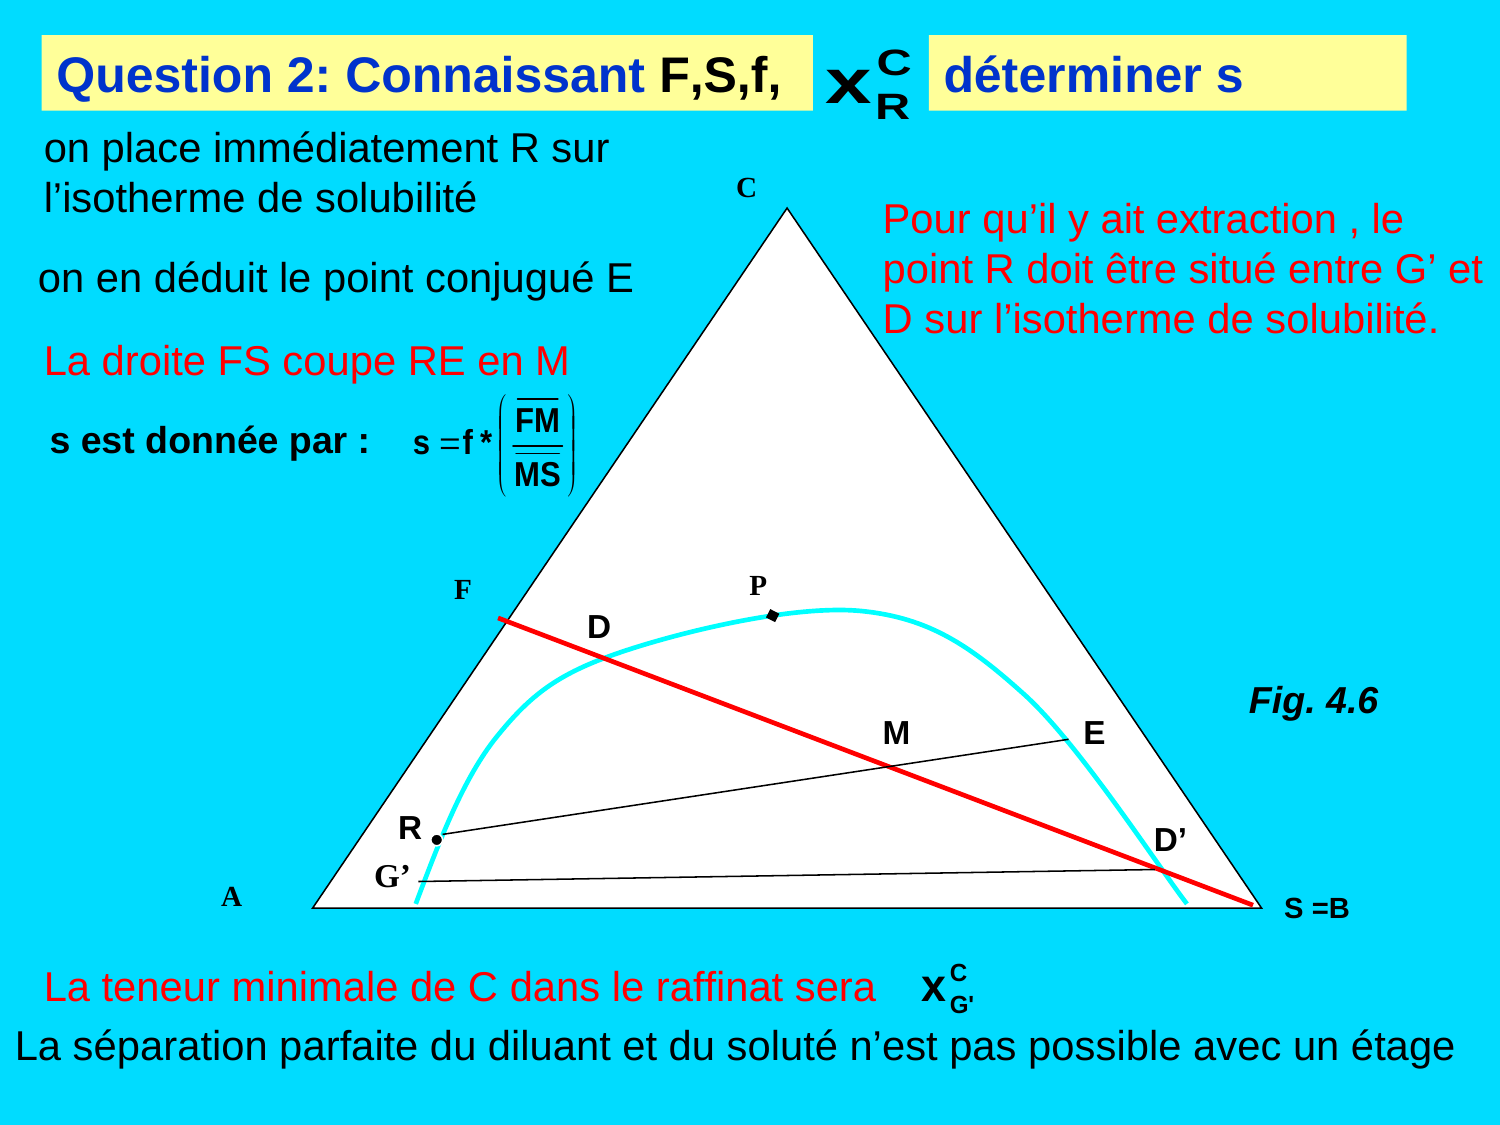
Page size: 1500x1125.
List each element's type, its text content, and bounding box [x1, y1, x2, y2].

text_box [387, 627, 595, 798]
text_box Fig. 4.6 [1234, 668, 1447, 730]
text_box [898, 741, 1139, 858]
text_box Pour qu’il y ait extraction , le point R doit être situé entre G’ et D sur l’isotherme de solubilité. [867, 184, 1500, 351]
text_box D [572, 597, 632, 654]
text_box P [734, 558, 802, 626]
text_box E [1068, 704, 1152, 760]
text_box La teneur minimale de C dans le raffinat sera [29, 952, 915, 1011]
text_box Question 2: Connaissant F,S,f, [41, 35, 813, 111]
text_box on place immédiatement R sur l’isotherme de solubilité [28, 113, 667, 230]
chart [407, 392, 585, 507]
text_box [467, 769, 1146, 878]
text_box s est donnée par : [34, 408, 425, 470]
text_box C [721, 160, 811, 228]
text_box M [867, 704, 927, 760]
text_box [513, 228, 1124, 737]
chart [915, 952, 981, 1011]
text_box G’ [359, 846, 545, 902]
text_box S =B [1269, 881, 1376, 932]
text_box D’ [1139, 810, 1324, 866]
text_box La séparation parfaite du diluant et du soluté n’est pas possible avec un étage [0, 1011, 1500, 1077]
text_box [1087, 746, 1196, 831]
text_box A [206, 869, 296, 937]
text_box déterminer s [928, 35, 1407, 111]
text_box [430, 834, 443, 846]
text_box [881, 760, 920, 765]
text_box [312, 804, 1262, 909]
text_box F [439, 562, 513, 629]
text_box [613, 613, 1061, 759]
text_box on en déduit le point conjugué E [23, 243, 650, 309]
text_box [463, 662, 880, 829]
chart [812, 35, 925, 130]
text_box R [383, 798, 467, 846]
text_box La droite FS coupe RE en M [28, 326, 620, 392]
